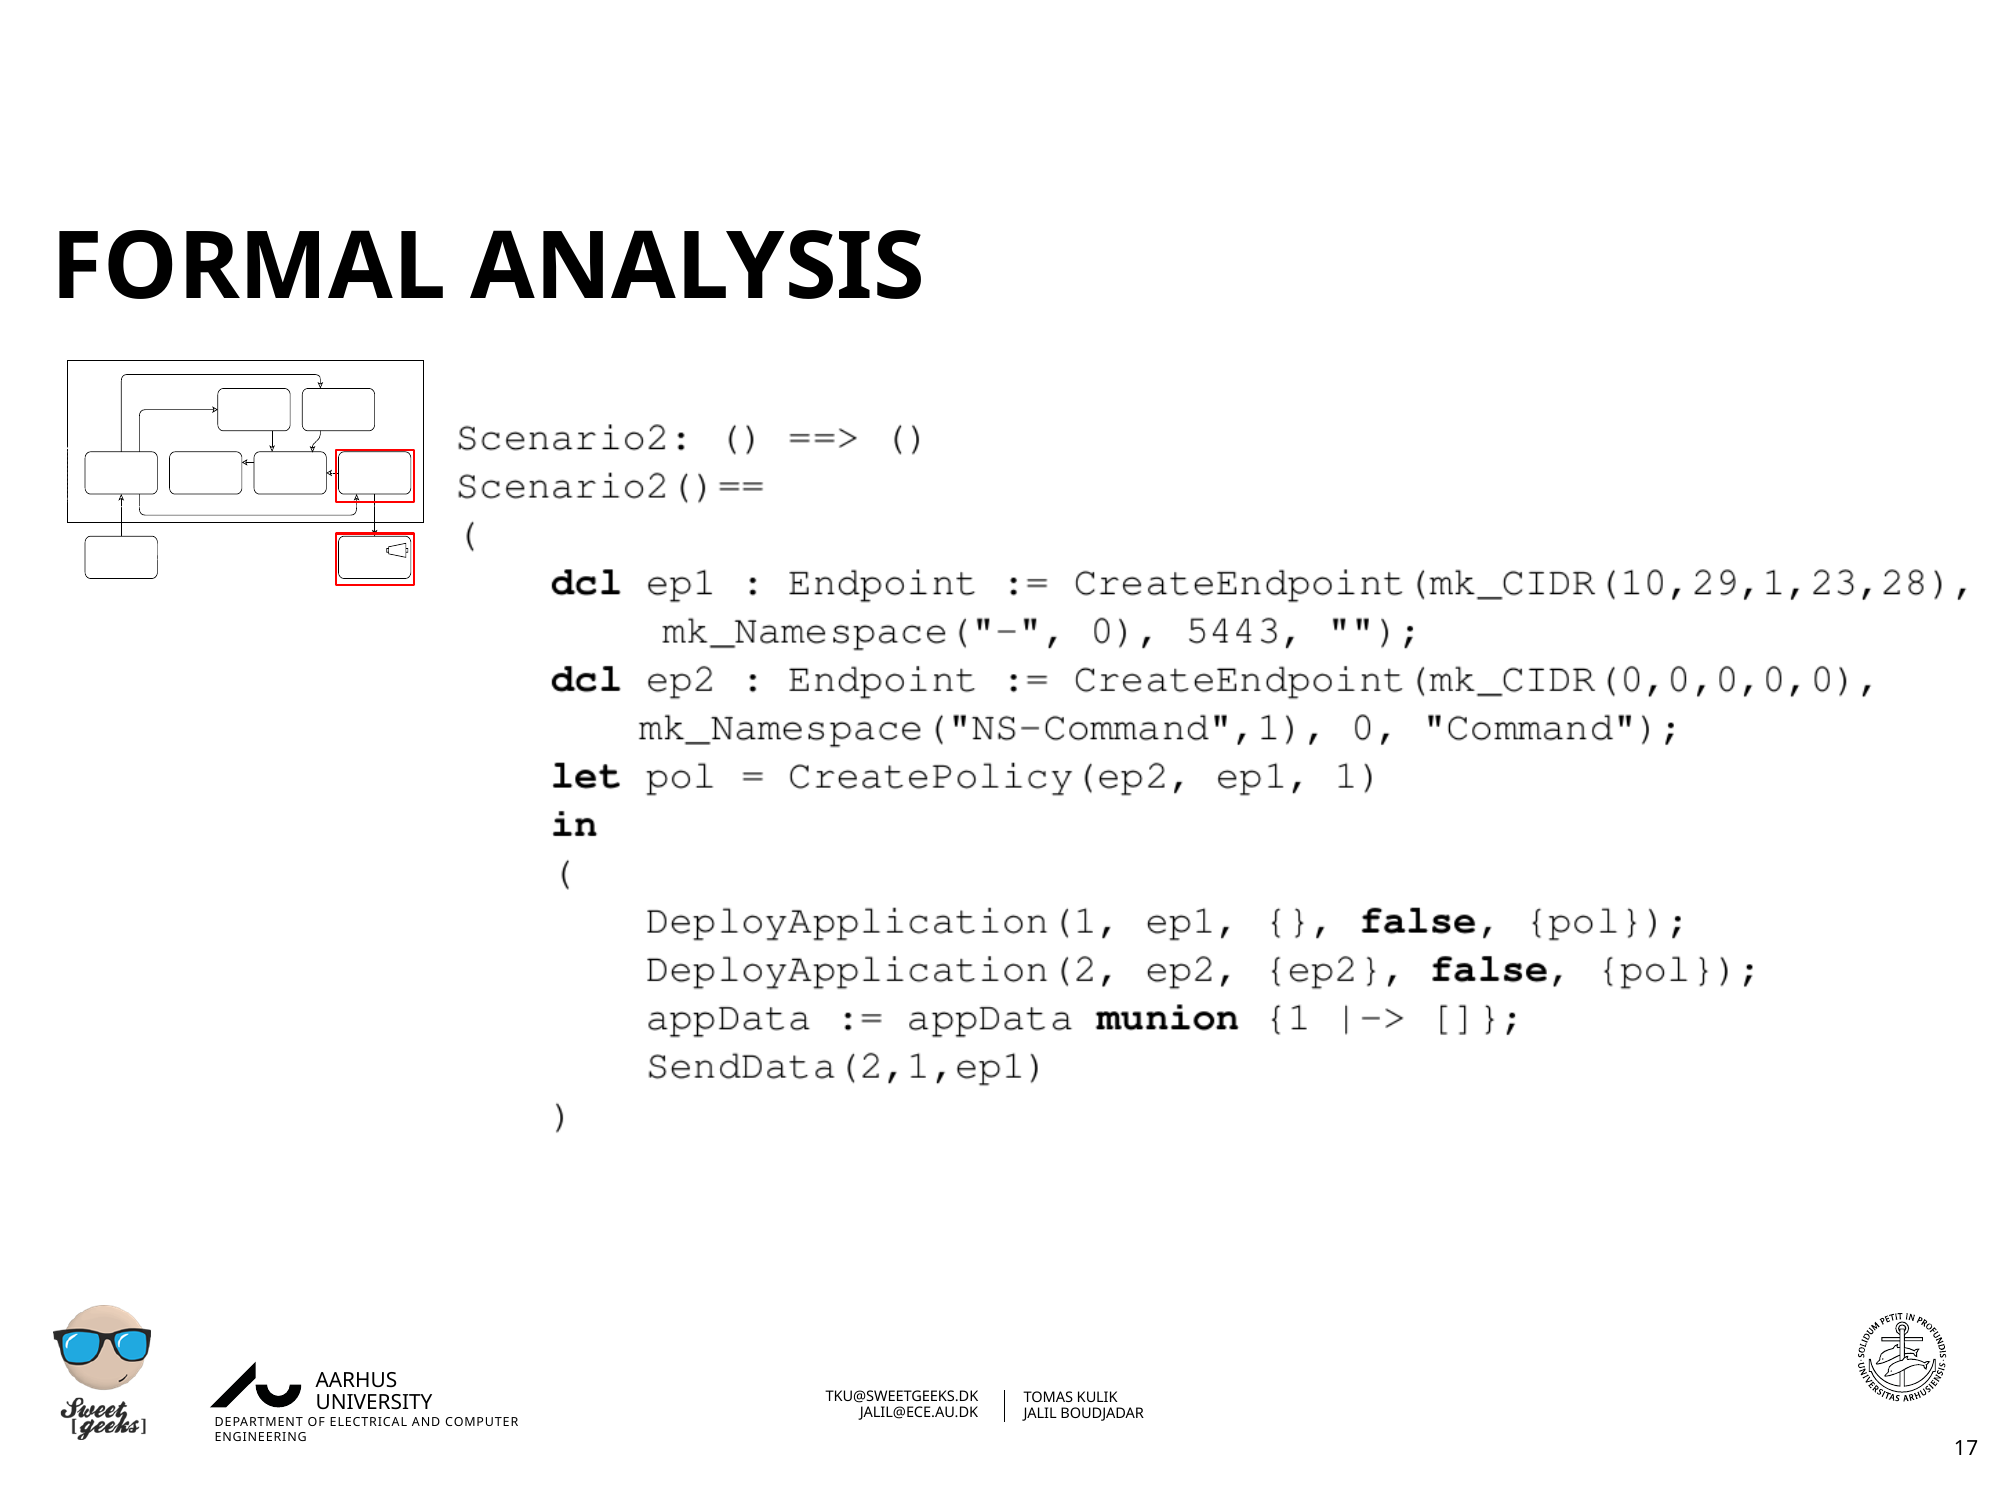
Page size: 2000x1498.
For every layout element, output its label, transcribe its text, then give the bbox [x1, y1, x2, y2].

picture [337, 535, 413, 581]
picture [450, 419, 1983, 1141]
picture [53, 1305, 151, 1440]
slide_number <number> [1937, 1437, 1979, 1463]
text_box Formal analysis [51, 32, 1981, 319]
picture [60, 359, 424, 581]
